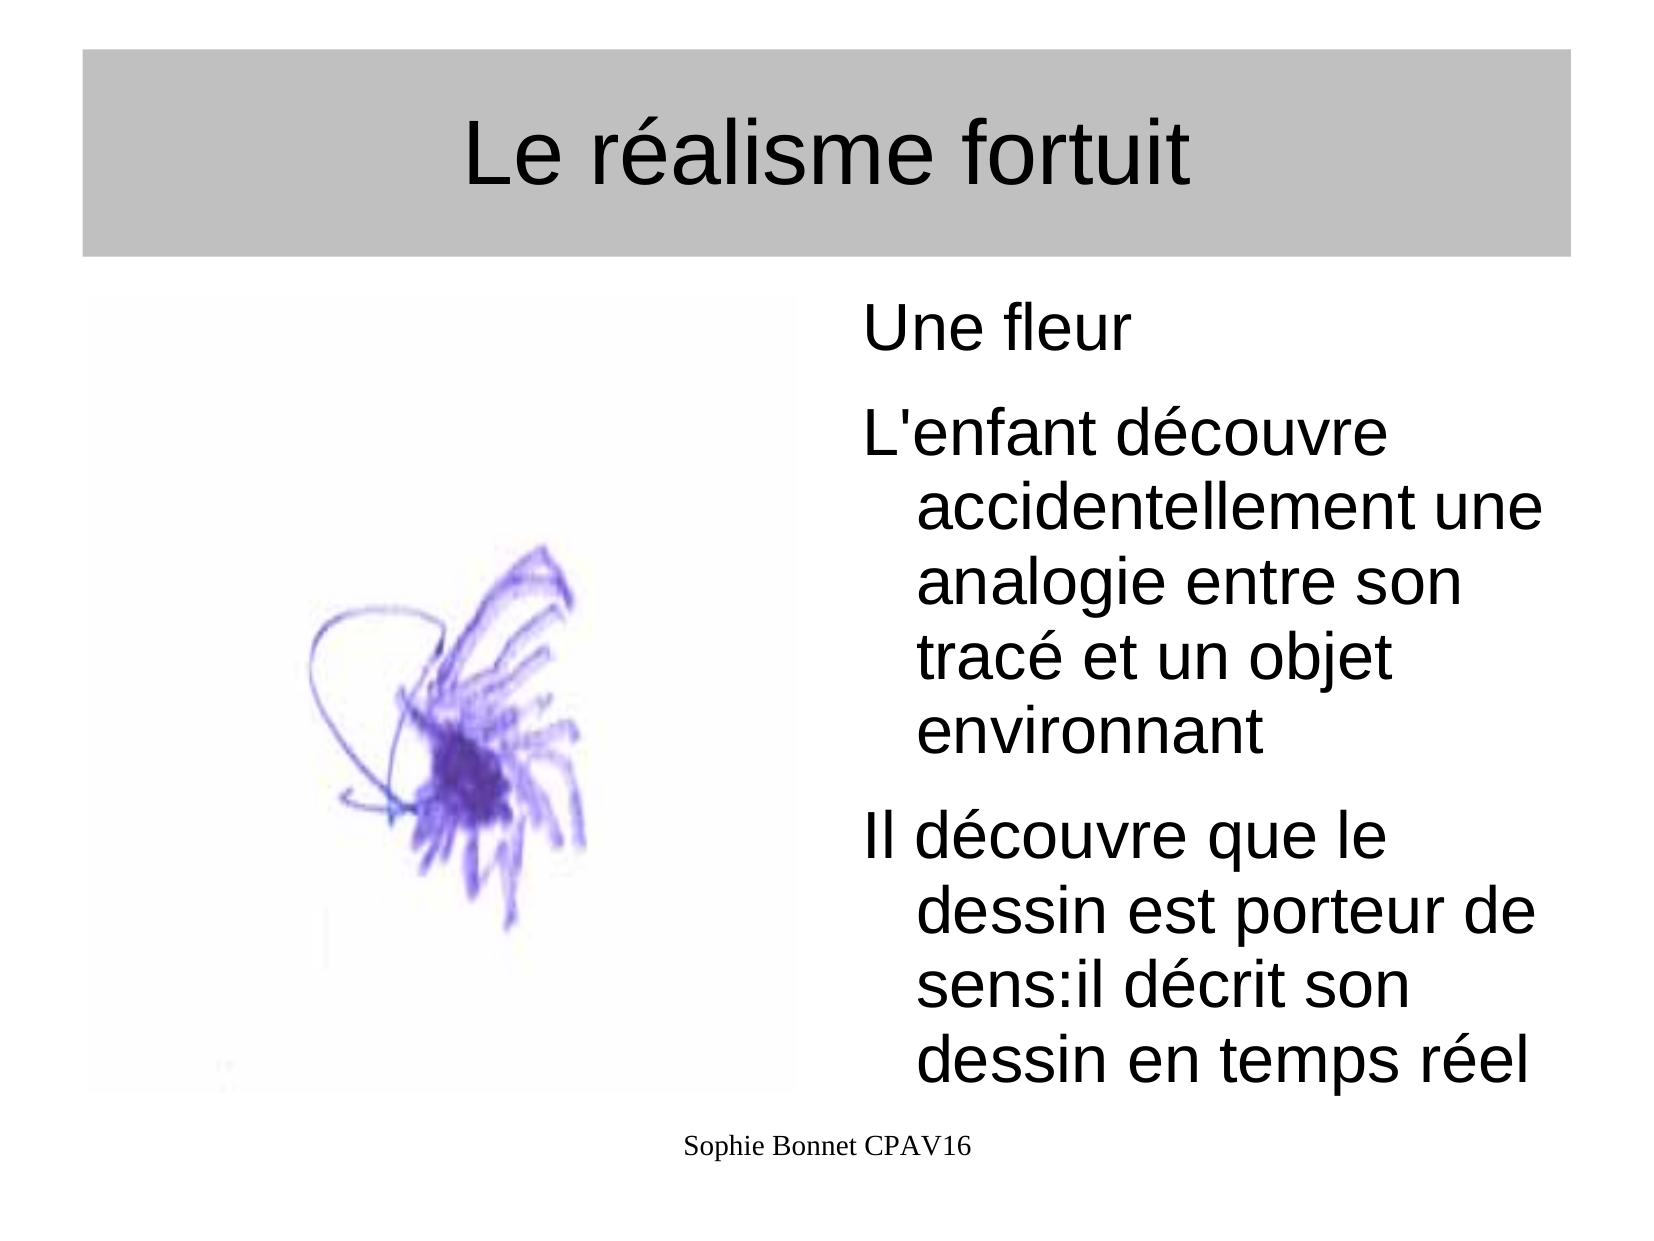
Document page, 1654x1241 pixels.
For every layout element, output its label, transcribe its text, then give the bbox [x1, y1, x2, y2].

title Le réalisme fortuit [82, 49, 1571, 257]
picture [88, 295, 798, 1093]
list Une fleur L'enfant découvre accidentellement une analogie entre son tracé et un objet environnant Il découvre que le dessin est porteur de sens:il décrit son dessin en temps réel [845, 290, 1572, 1109]
